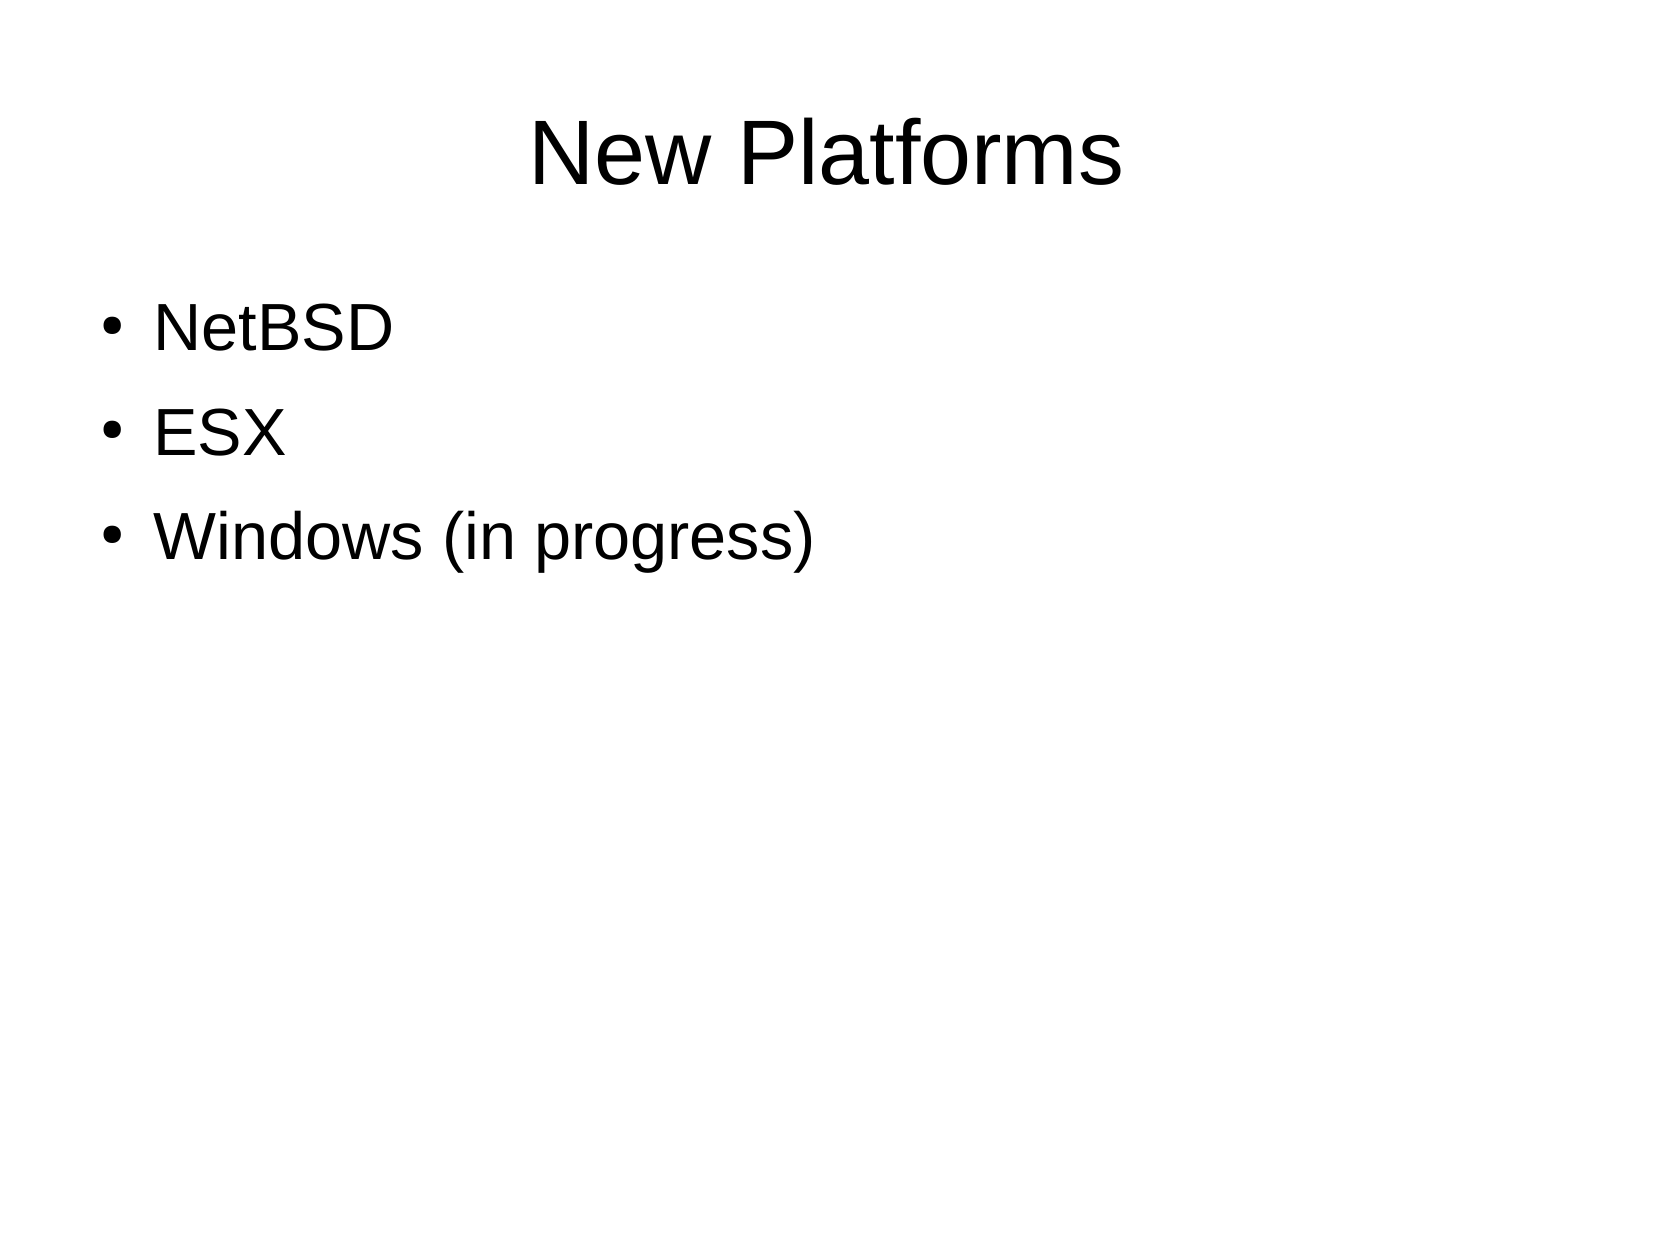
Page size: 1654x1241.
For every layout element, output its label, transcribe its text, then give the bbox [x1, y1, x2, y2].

list NetBSD ESX Windows (in progress) [82, 290, 1538, 1010]
title New Platforms [82, 49, 1571, 257]
